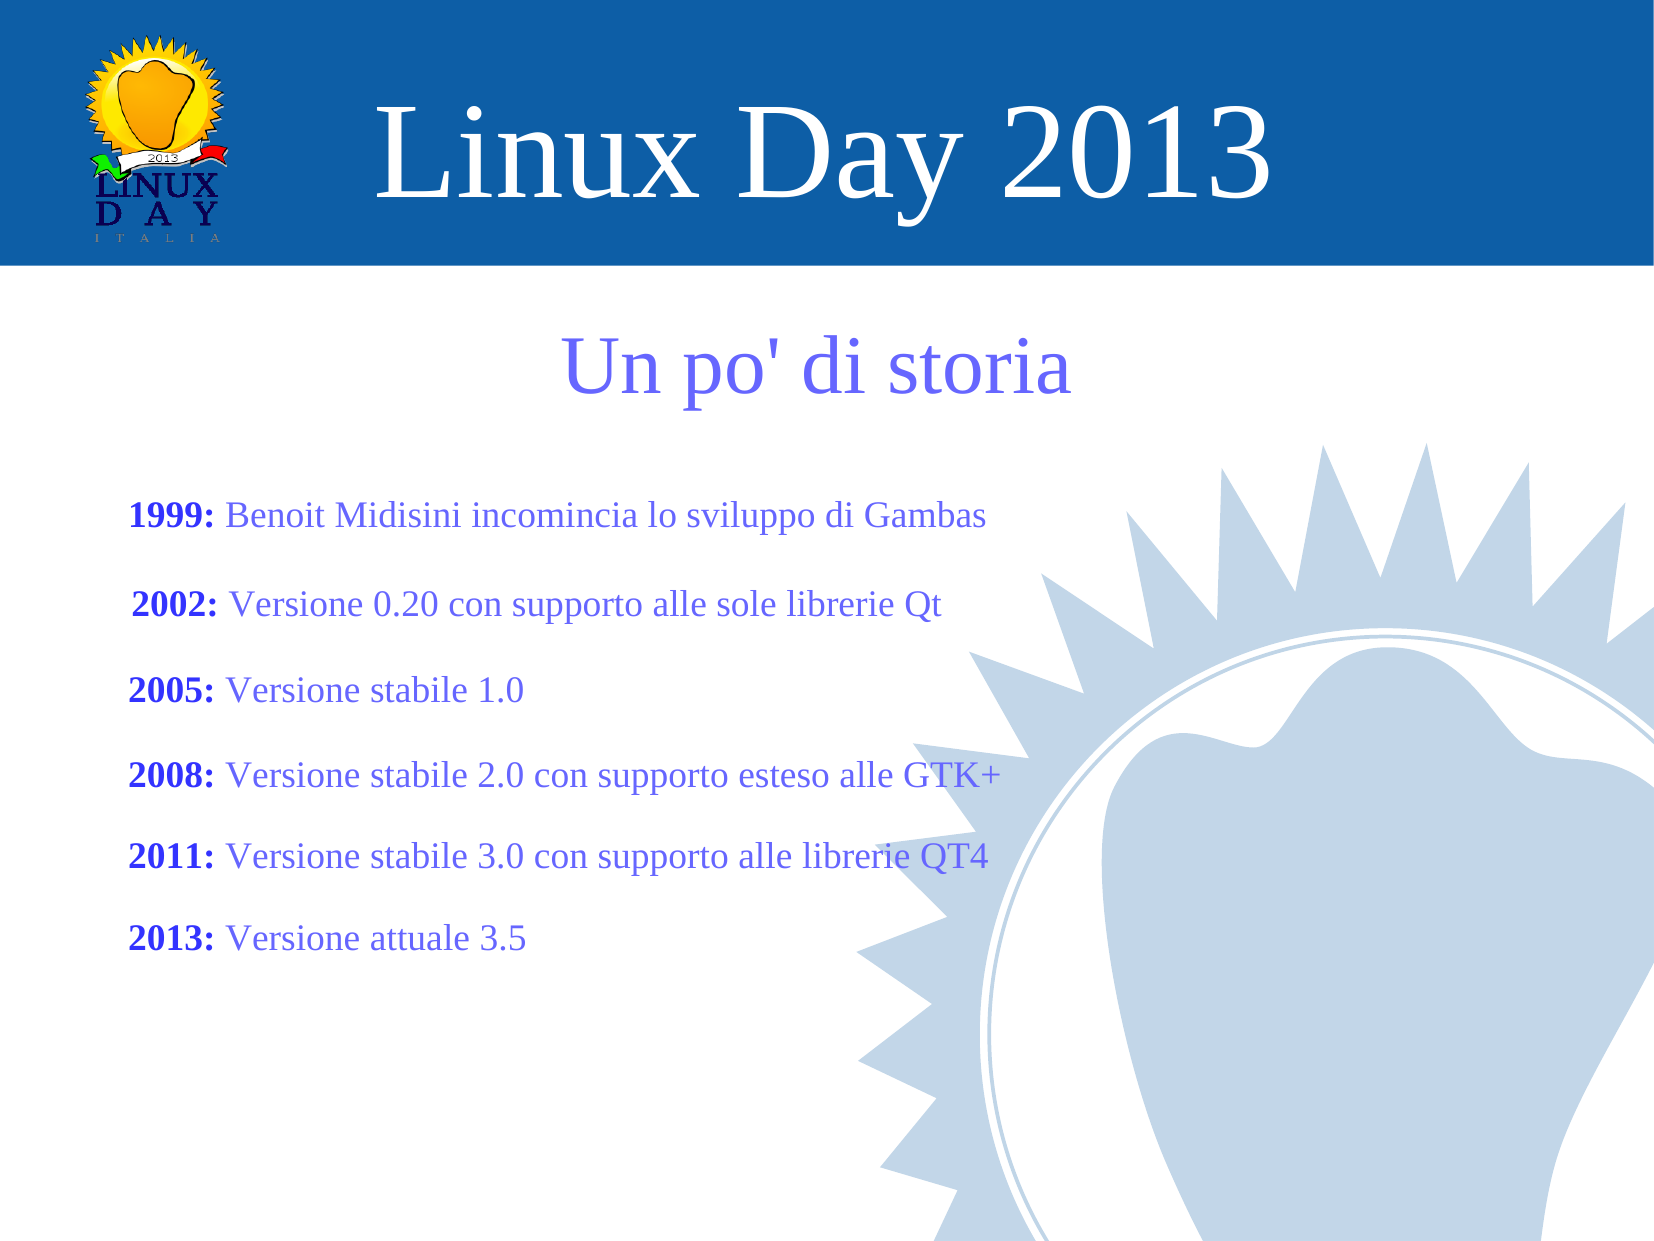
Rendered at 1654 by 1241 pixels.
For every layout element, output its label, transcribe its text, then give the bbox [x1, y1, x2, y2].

title Linux Day 2013 [237, 47, 1477, 255]
text_box 2013: Versione attuale 3.5 [113, 909, 1158, 967]
text_box 2005: Versione stabile 1.0 [113, 662, 1052, 719]
picture [76, 14, 237, 262]
text_box Un po' di storia [426, 312, 1207, 420]
text_box 2011: Versione stabile 3.0 con supporto alle librerie QT4 [113, 827, 1293, 885]
text_box 2008: Versione stabile 2.0 con supporto esteso alle GTK+ [113, 746, 1335, 803]
text_box 2002: Versione 0.20 con supporto alle sole librerie Qt [116, 575, 1238, 633]
text_box 1999: Benoit Midisini incomincia lo sviluppo di Gambas [113, 486, 1248, 544]
